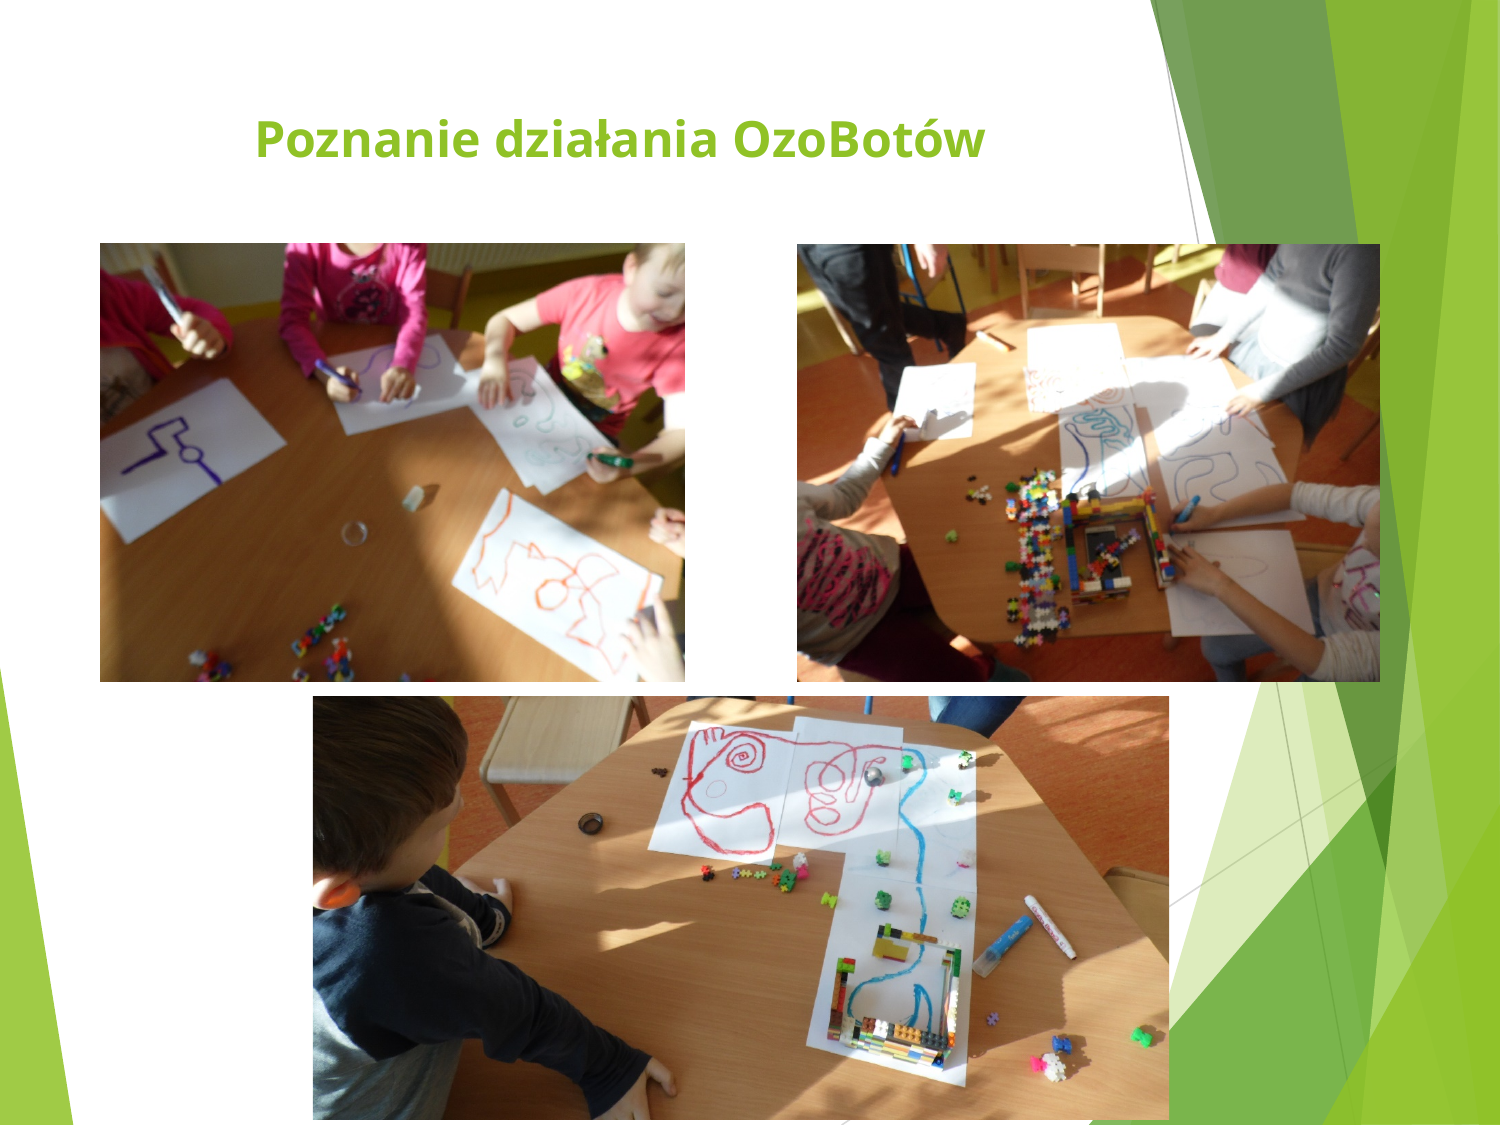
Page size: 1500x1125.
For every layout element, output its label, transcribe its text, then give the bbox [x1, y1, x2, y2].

picture [312, 696, 1170, 1120]
picture [100, 243, 685, 682]
picture [797, 244, 1380, 682]
title Poznanie działania OzoBotów [99, 99, 1142, 317]
